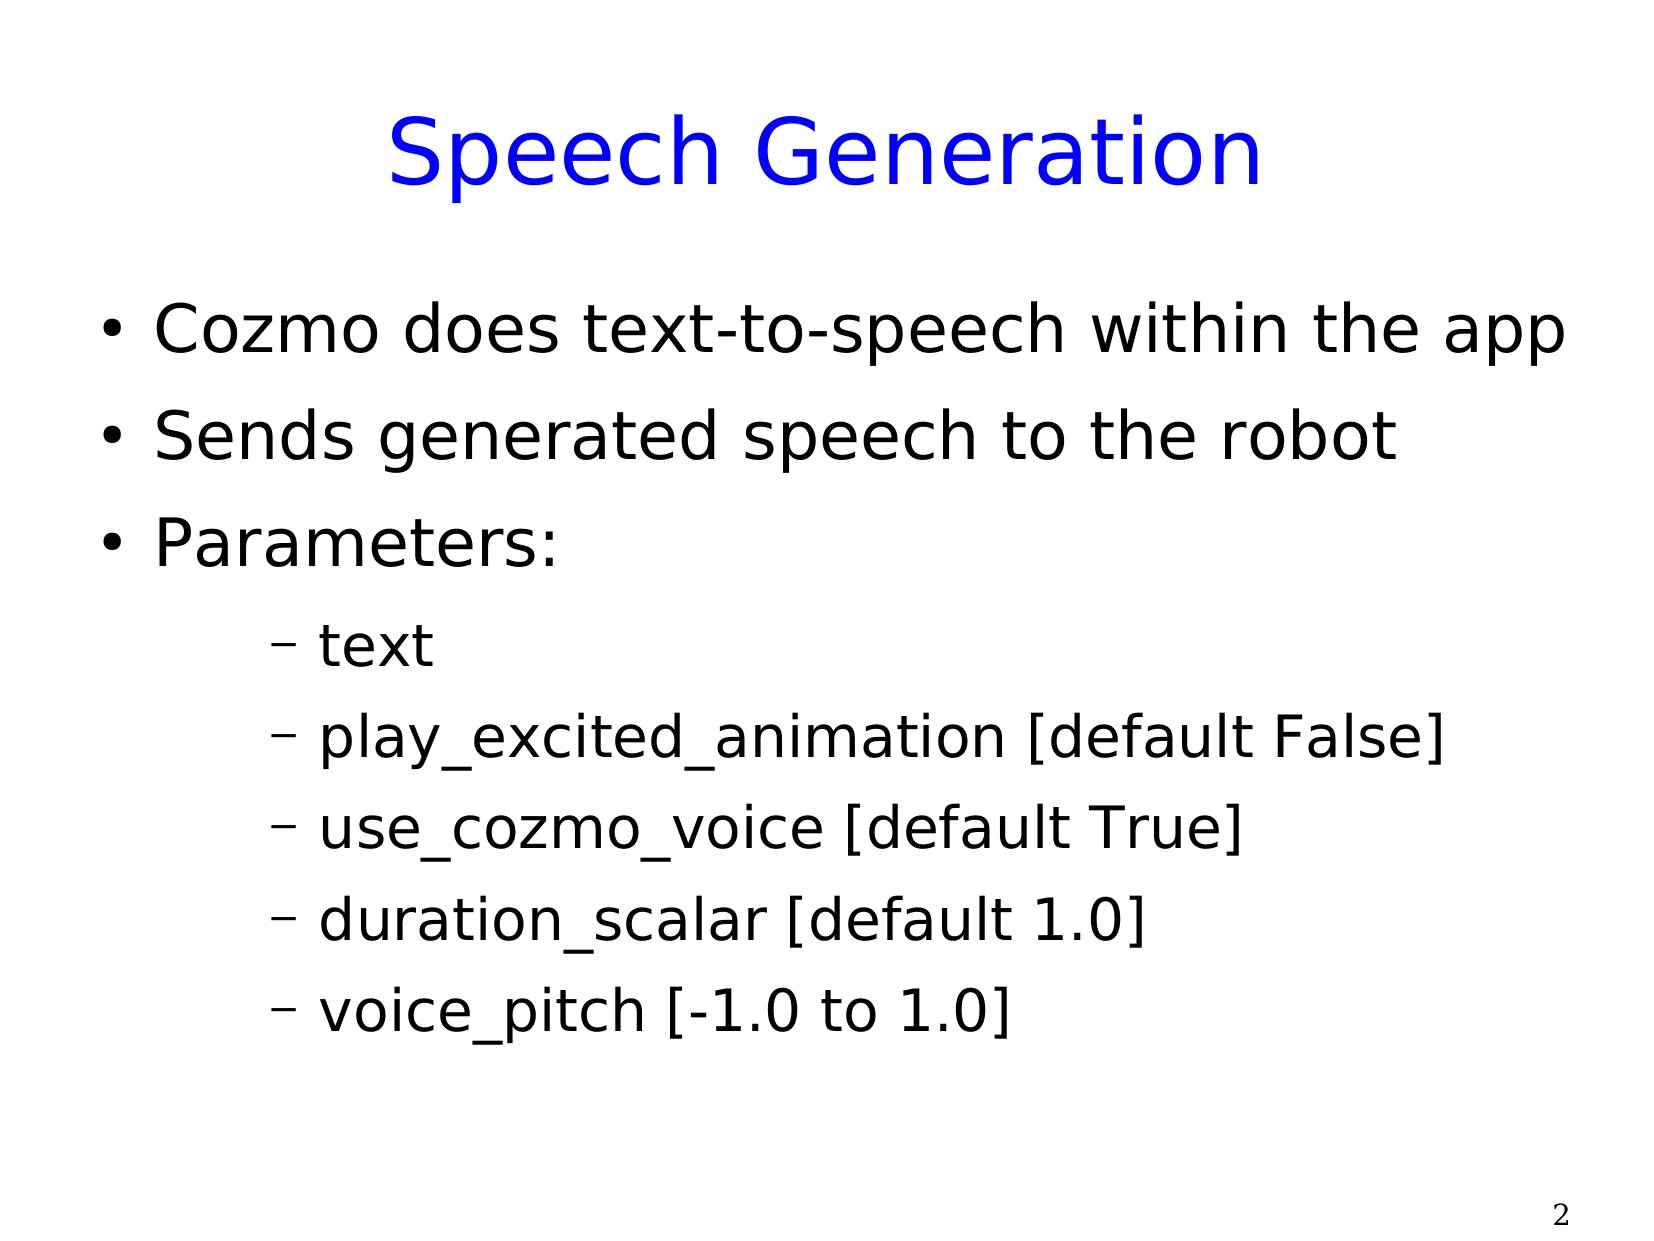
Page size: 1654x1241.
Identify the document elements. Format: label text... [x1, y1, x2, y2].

list Cozmo does text-to-speech within the app Sends generated speech to the robot Parameters: text play_excited_animation [default False] use_cozmo_voice [default True] duration_scalar [default 1.0] voice_pitch [-1.0 to 1.0] [82, 290, 1571, 1109]
title Speech Generation [82, 49, 1571, 257]
